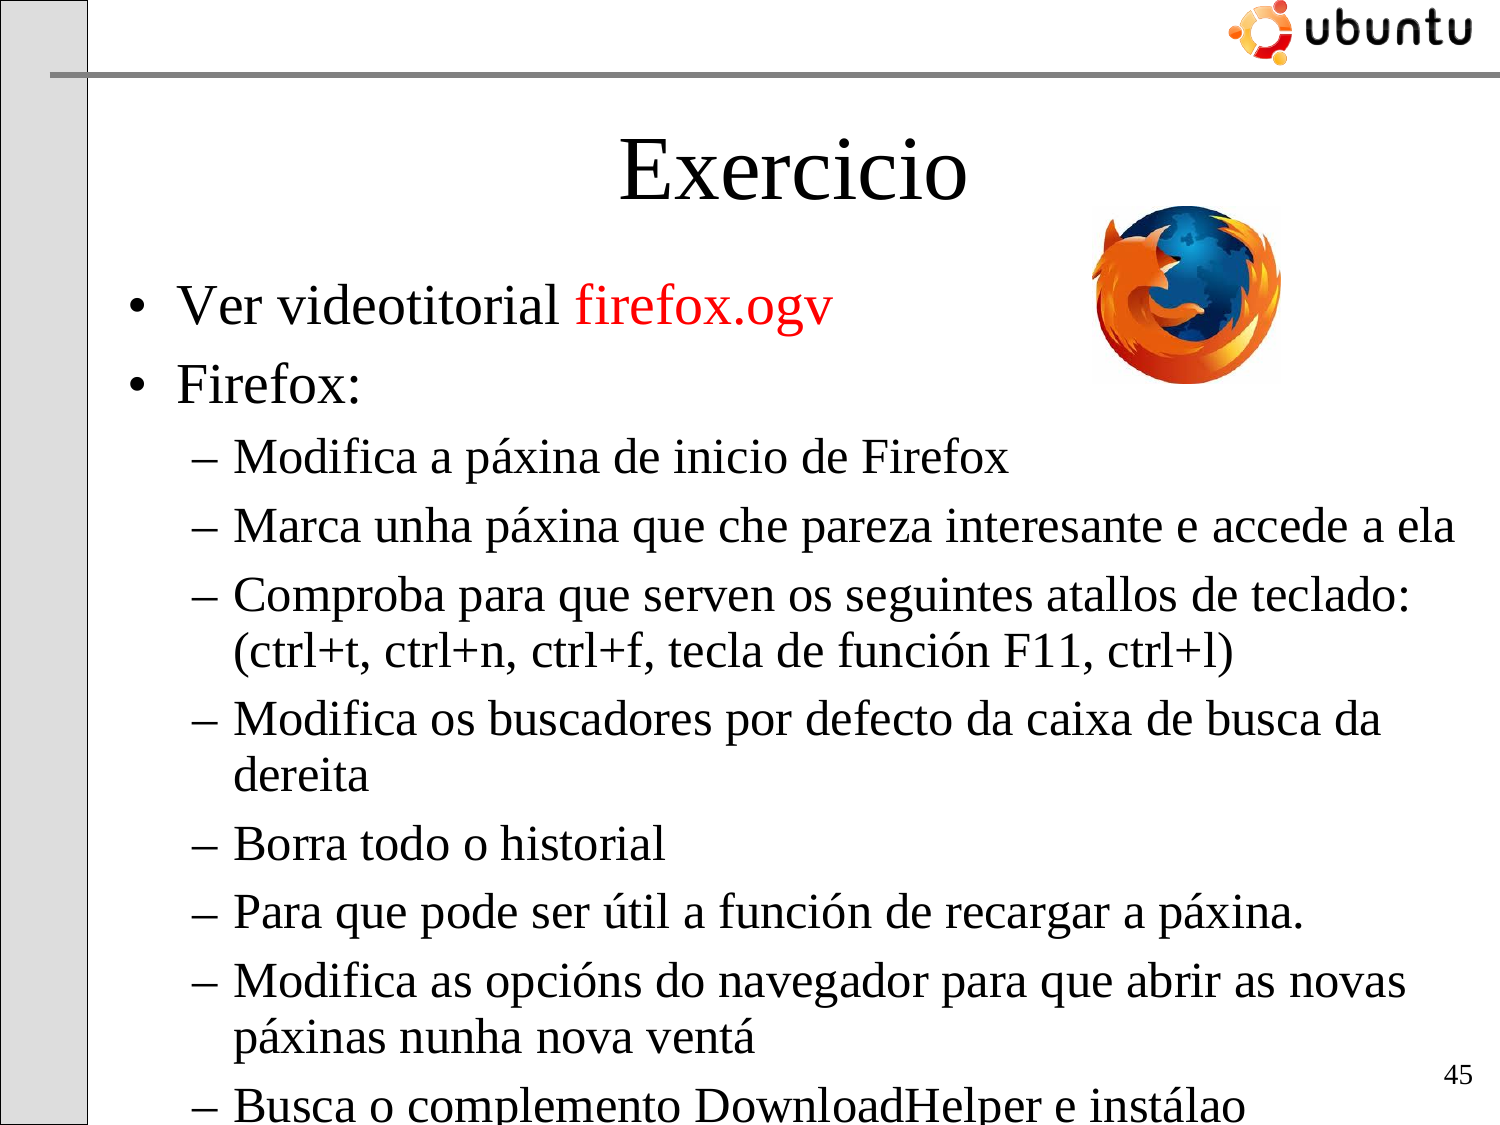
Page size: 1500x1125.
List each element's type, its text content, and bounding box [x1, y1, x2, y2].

title Exercicio [112, 99, 1477, 237]
list Ver videotitorial firefox.ogv Firefox: Modifica a páxina de inicio de Firefox Marca unha páxina que che pareza interesante e accede a ela Comproba para que serven os seguintes atallos de teclado: (ctrl+t, ctrl+n, ctrl+f, tecla de función F11, ctrl+l) Modifica os buscadores por defecto da caixa de busca da dereita Borra todo o historial Para que pode ser útil a función de recargar a páxina. Modifica as opcións do navegador para que abrir as novas páxinas nunha nova ventá Busca o complemento DownloadHelper e instálao [112, 265, 1477, 1125]
picture [1092, 206, 1281, 384]
picture [1221, 0, 1483, 71]
